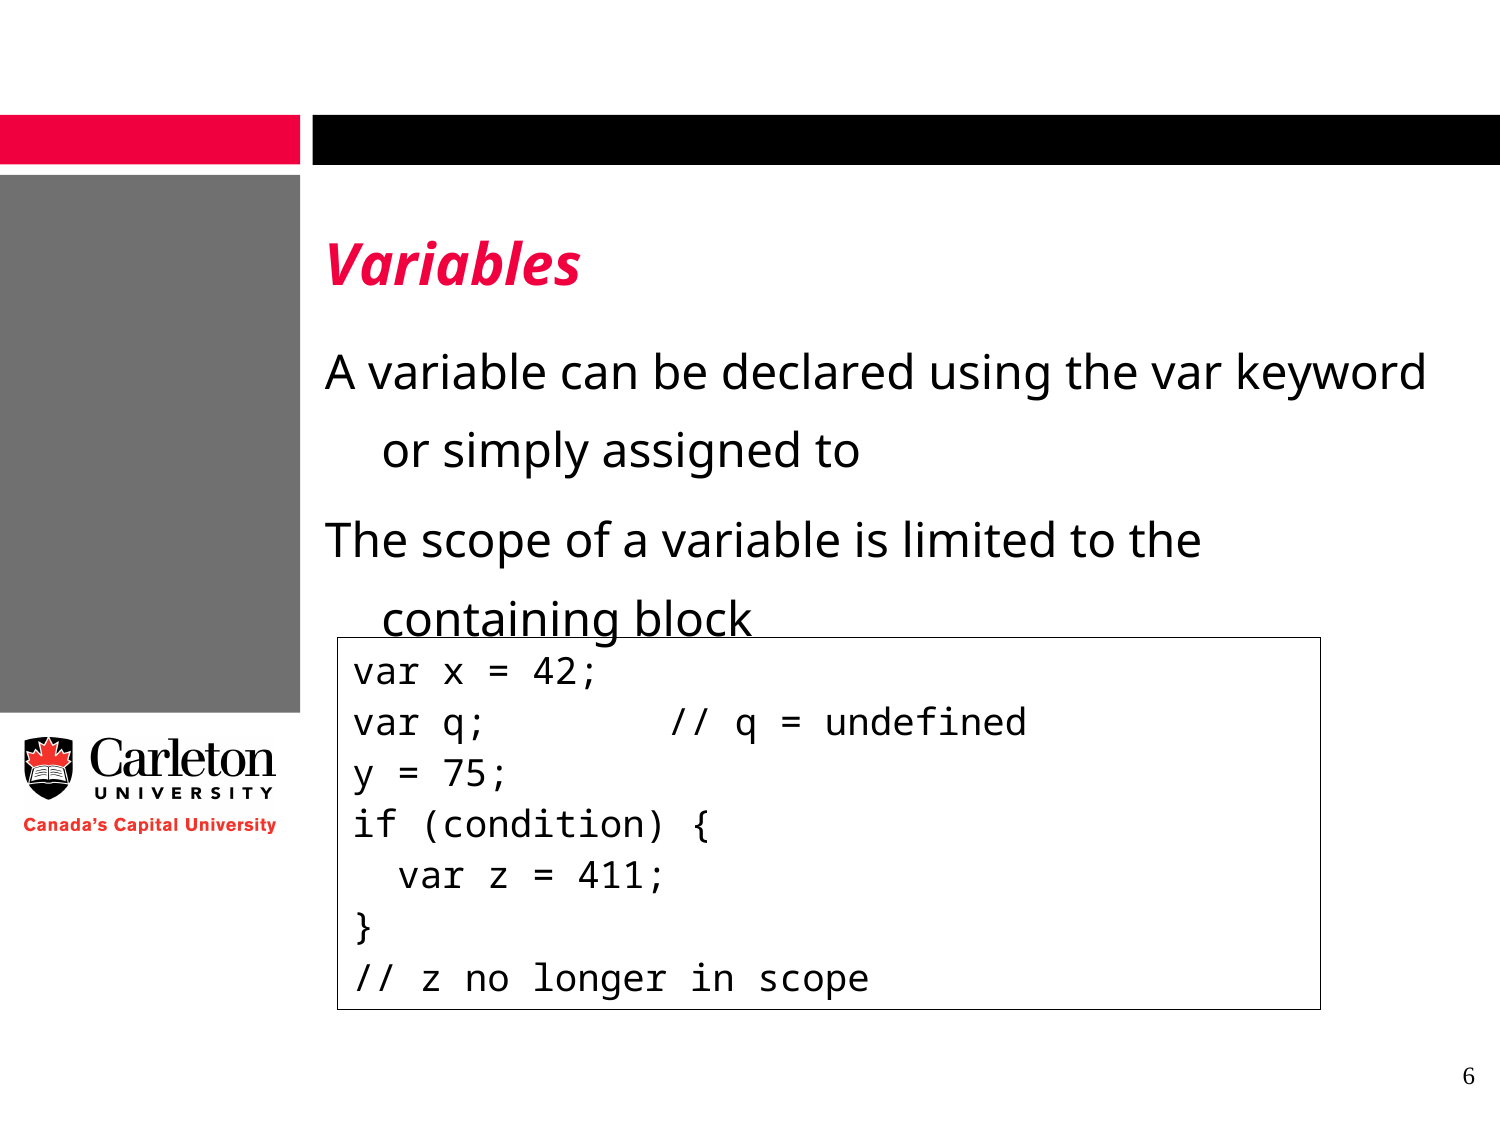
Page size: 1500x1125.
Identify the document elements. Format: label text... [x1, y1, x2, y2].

text_box var x = 42; var q; // q = undefined y = 75; if (condition) { var z = 411; } // z no longer in scope [337, 637, 1321, 969]
picture [24, 737, 276, 834]
title Variables [324, 194, 1450, 324]
list A variable can be declared using the var keyword or simply assigned to The scope of a variable is limited to the containing block [324, 324, 1450, 1036]
